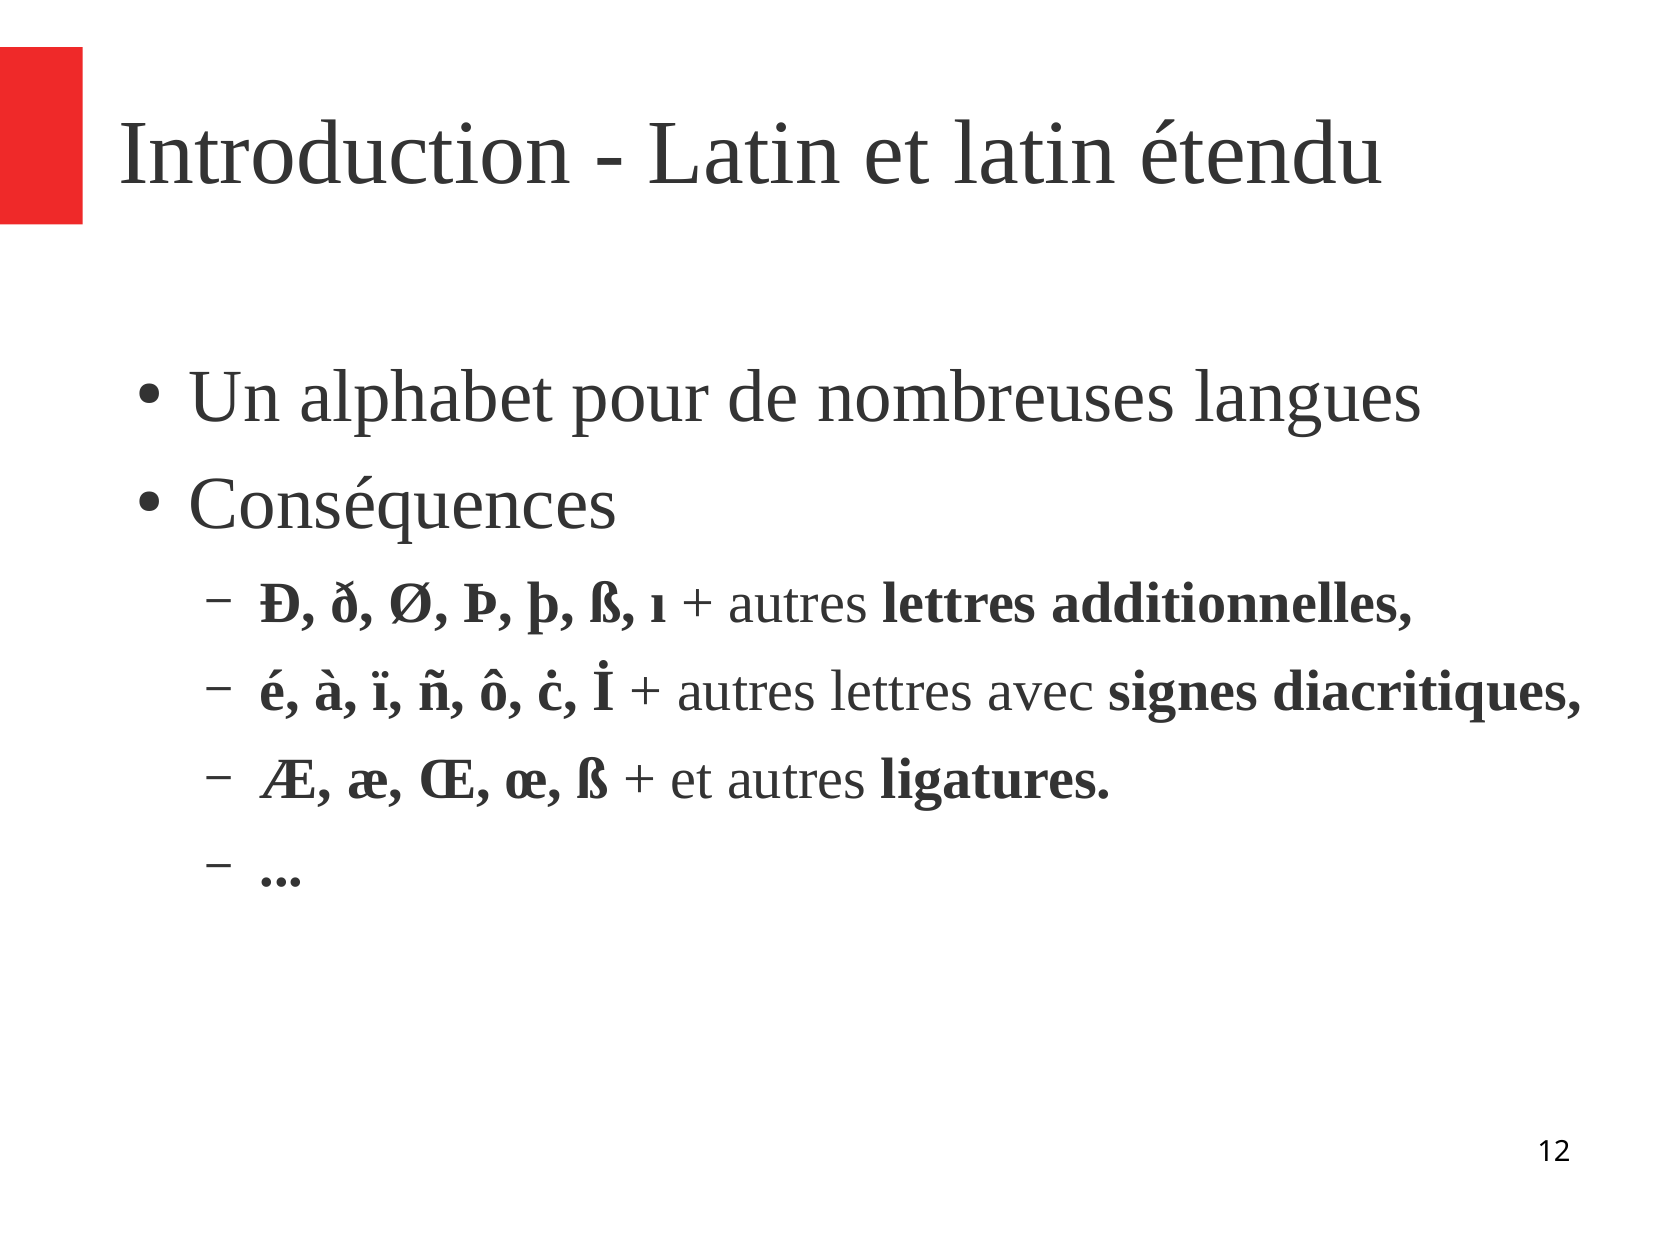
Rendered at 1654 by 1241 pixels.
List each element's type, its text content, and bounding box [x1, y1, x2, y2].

title Introduction - Latin et latin étendu [118, 102, 1571, 204]
list Un alphabet pour de nombreuses langues Conséquences Ð, ð, Ø, Þ, þ, ß, ı + autres lettres additionnelles, é, à, ï, ñ, ô, ċ, İ + autres lettres avec signes diacritiques, Æ, æ, Œ, œ, ß + et autres ligatures. ... [118, 354, 1607, 1074]
